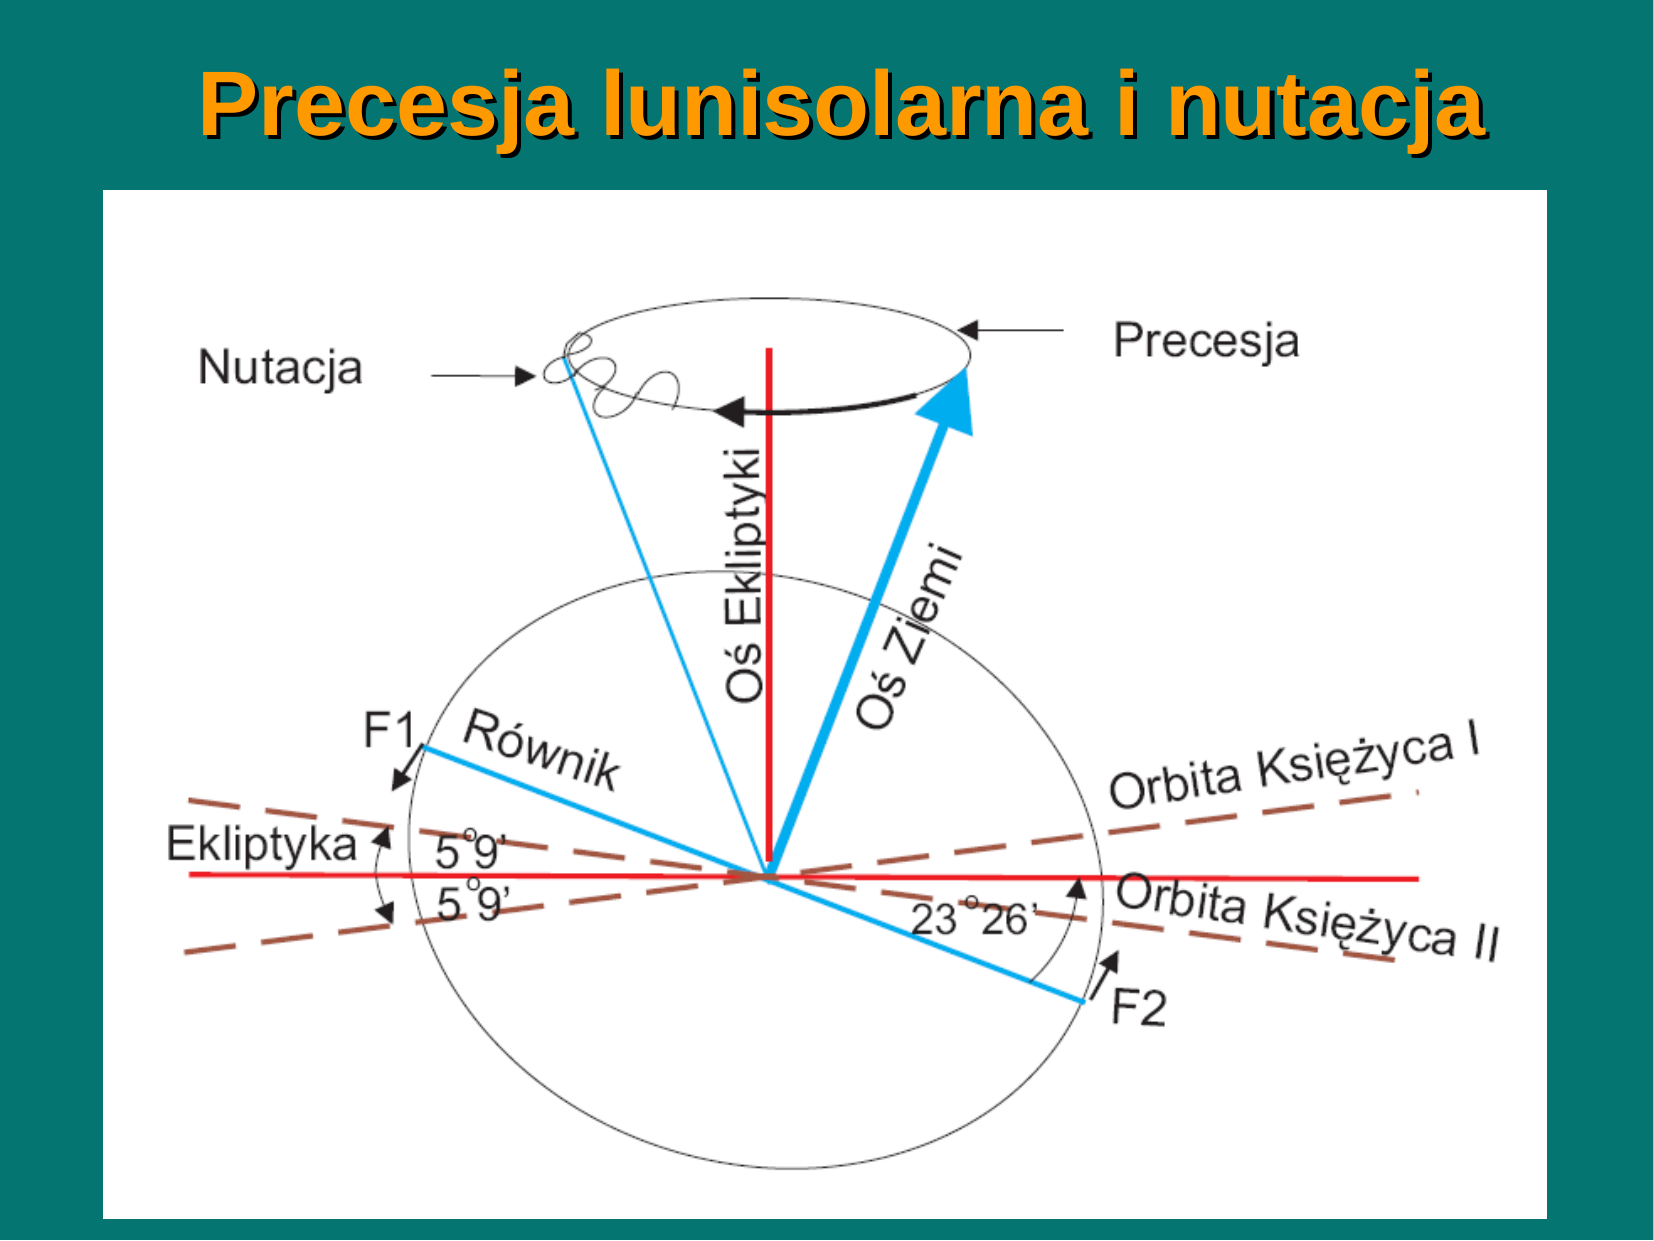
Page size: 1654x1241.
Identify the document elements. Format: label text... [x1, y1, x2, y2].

picture [103, 190, 1547, 1219]
title Precesja lunisolarna i nutacja [98, 0, 1587, 208]
